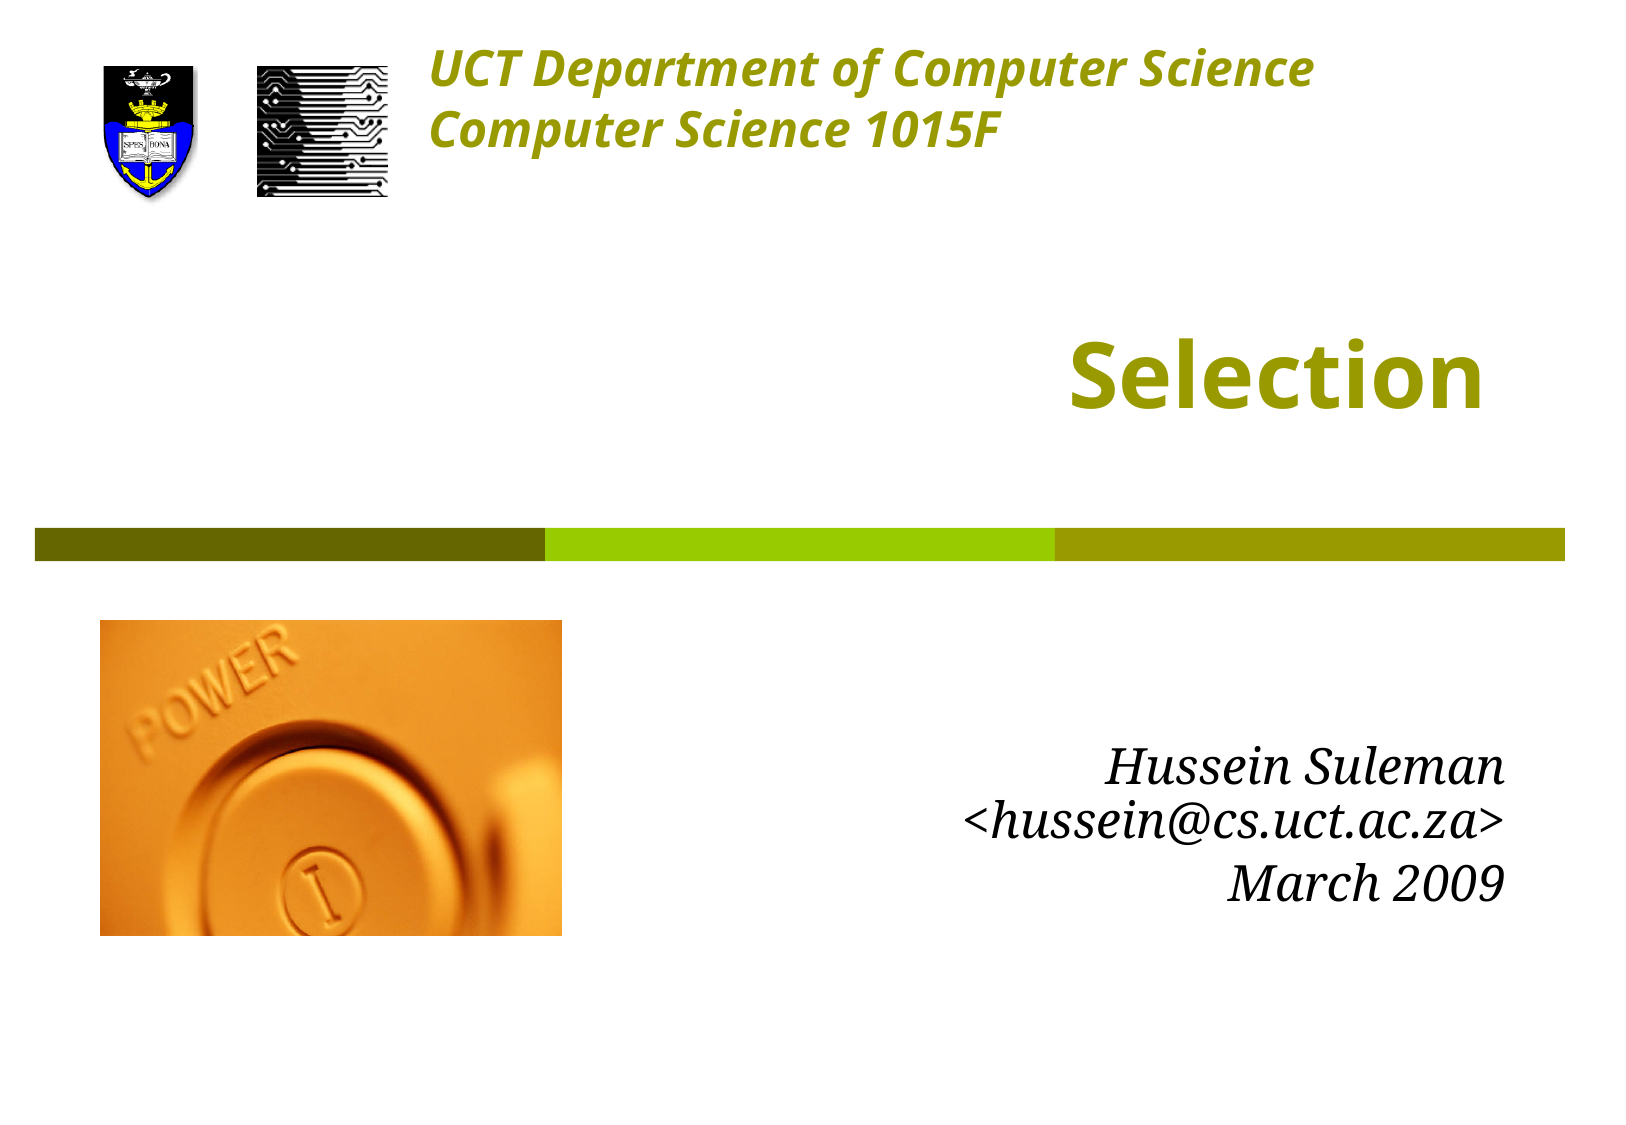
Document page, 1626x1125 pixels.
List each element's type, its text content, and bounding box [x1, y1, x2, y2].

picture [257, 66, 388, 197]
picture [103, 66, 198, 209]
picture [100, 620, 562, 936]
text_box UCT Department of Computer Science Computer Science 1015F [413, 59, 1489, 165]
subtitle Hussein Suleman <hussein@cs.uct.ac.za> March 2009 [679, 679, 1506, 975]
title Selection [121, 309, 1503, 443]
